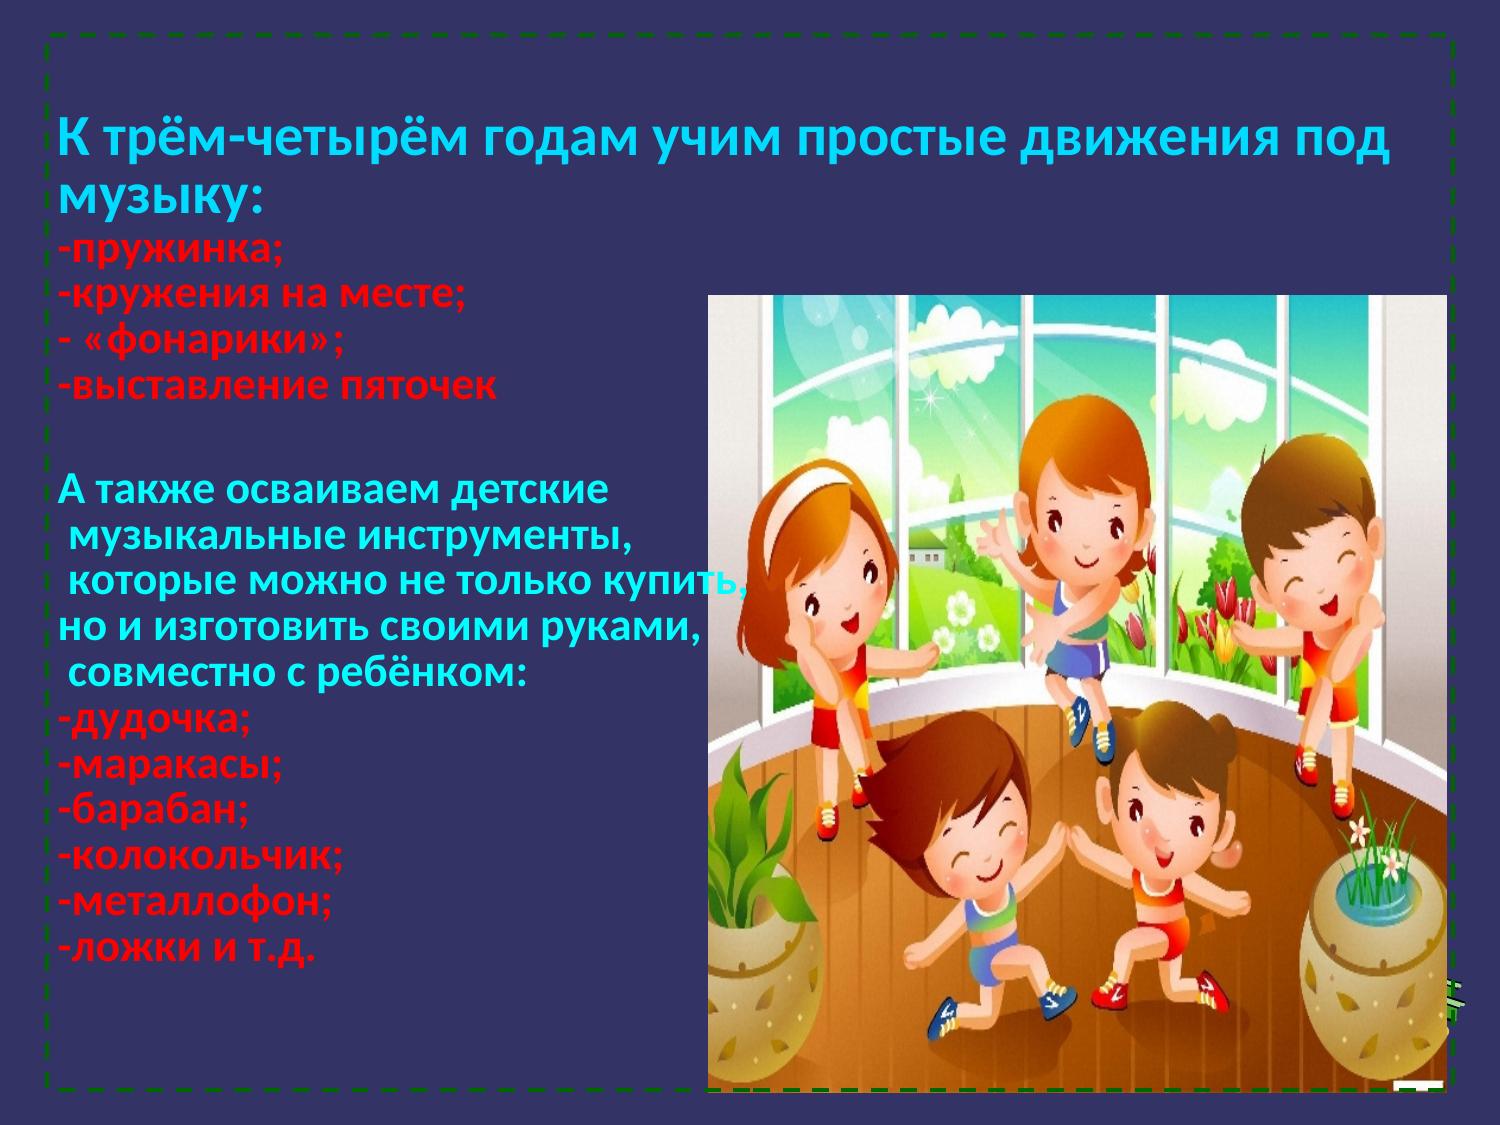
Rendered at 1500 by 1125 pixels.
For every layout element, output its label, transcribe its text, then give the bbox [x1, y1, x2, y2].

text_box К трём-четырём годам учим простые движения под музыку: -пружинка; -кружения на месте; - «фонарики»; -выставление пяточек А также осваиваем детские музыкальные инструменты, которые можно не только купить, но и изготовить своими руками, совместно с ребёнком: -дудочка; -маракасы; -барабан; -колокольчик; -металлофон; -ложки и т.д. [57, 0, 1421, 1074]
picture [708, 295, 1447, 1093]
